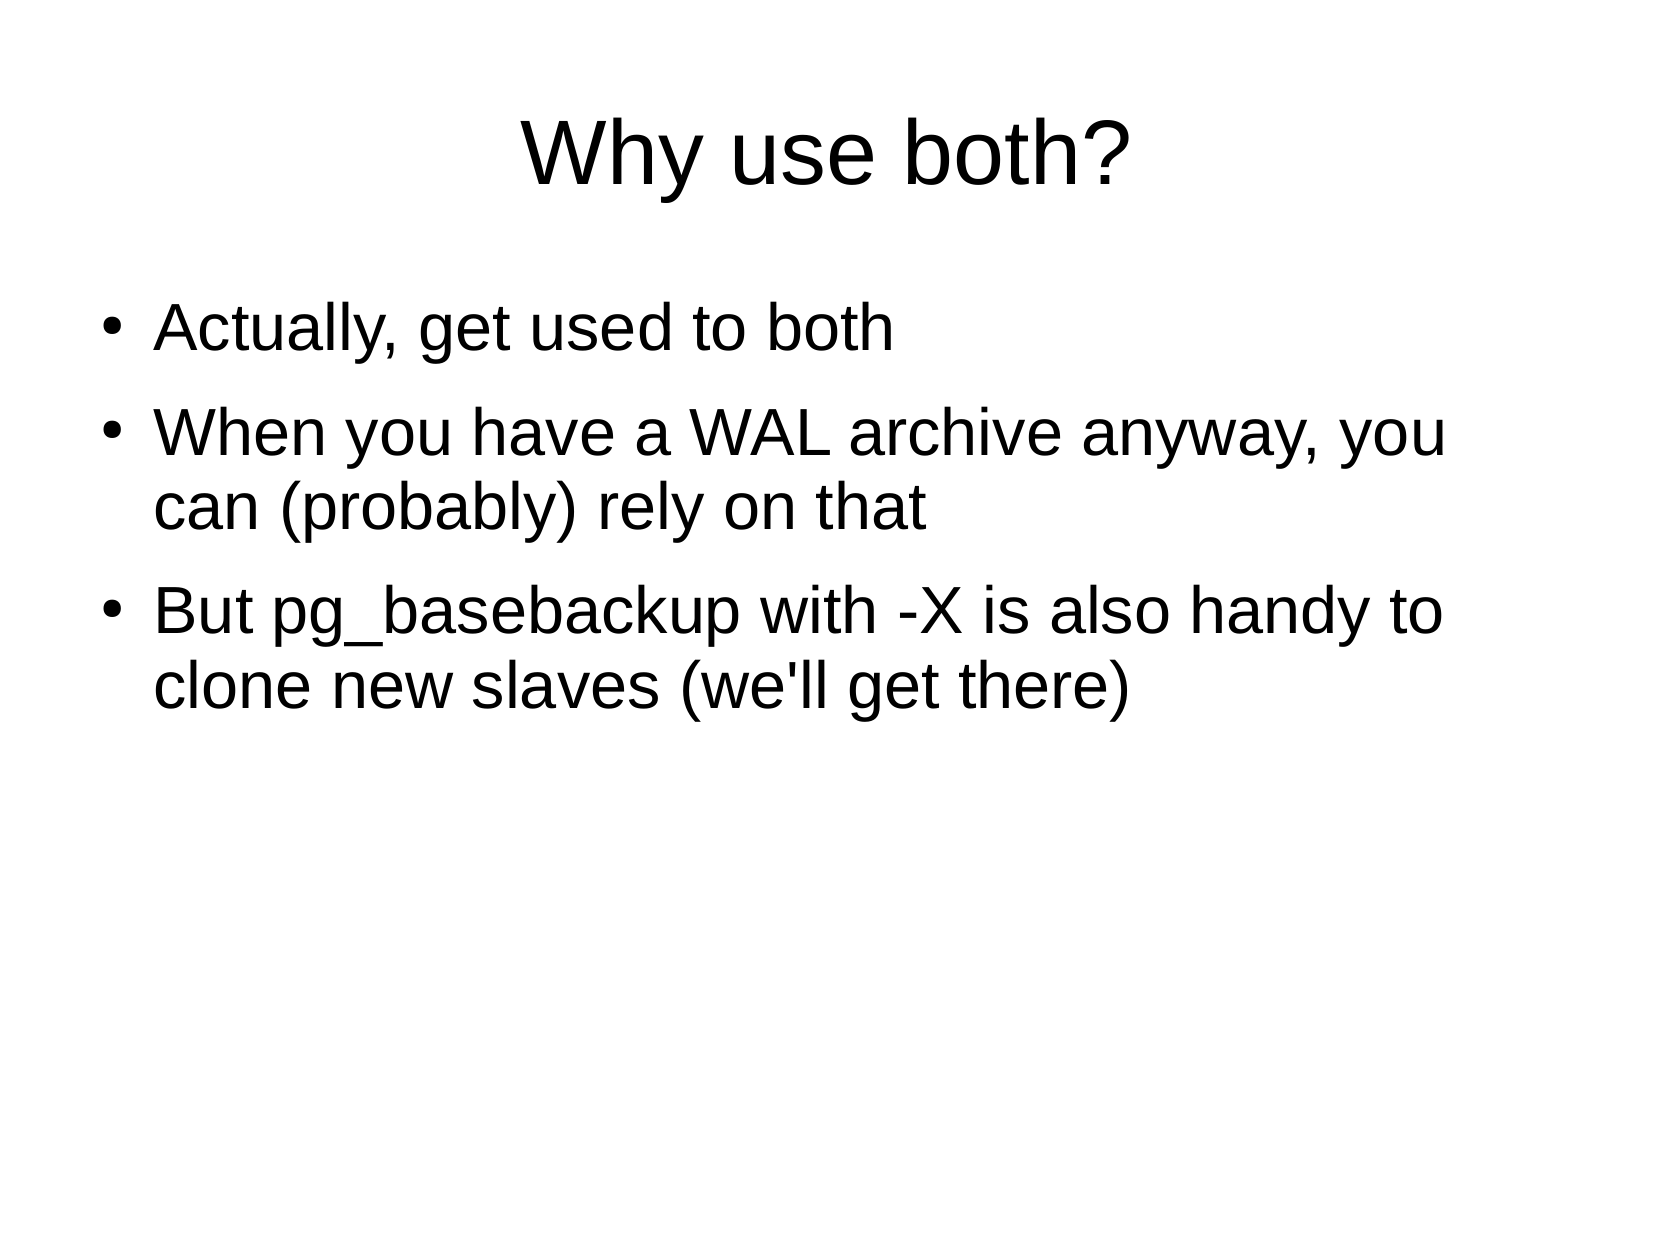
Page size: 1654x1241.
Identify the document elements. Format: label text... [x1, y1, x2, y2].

title Why use both? [82, 49, 1571, 257]
list Actually, get used to both When you have a WAL archive anyway, you can (probably) rely on that But pg_basebackup with -X is also handy to clone new slaves (we'll get there) [82, 290, 1571, 1010]
